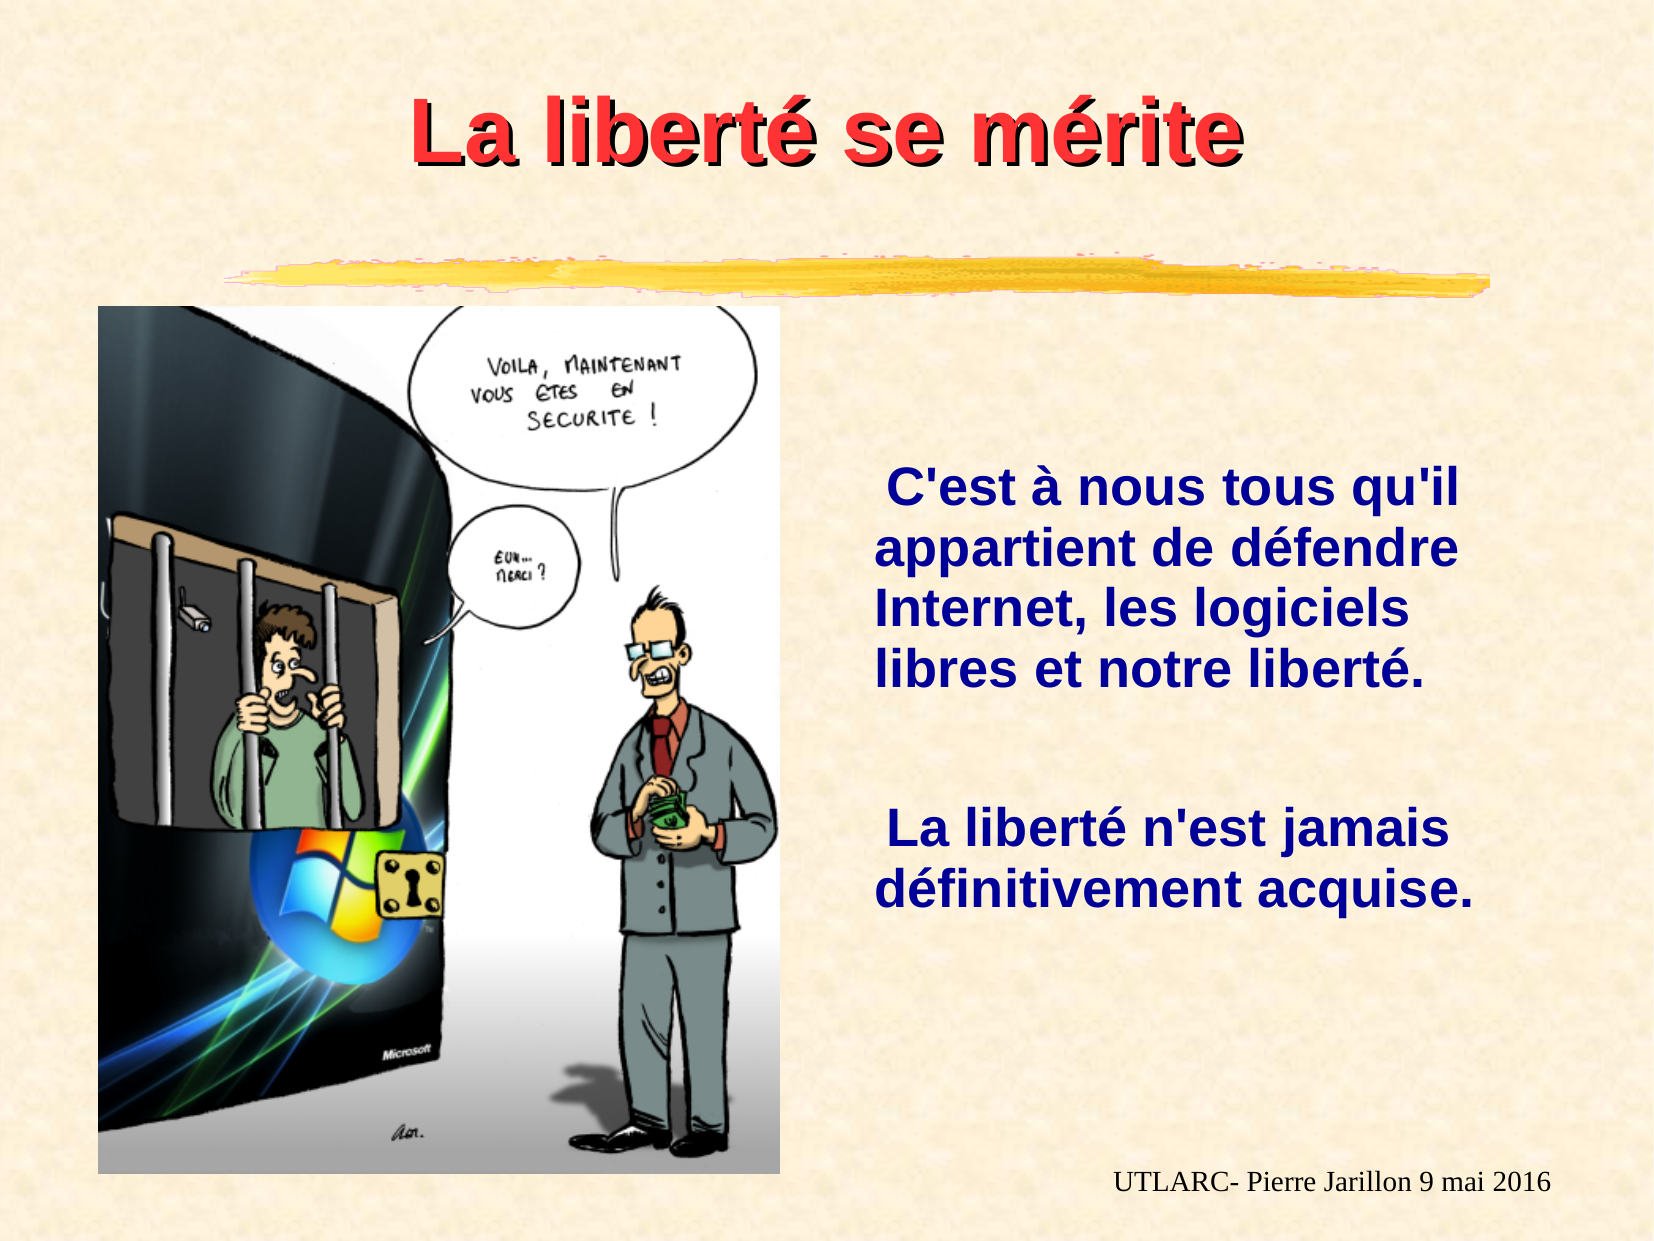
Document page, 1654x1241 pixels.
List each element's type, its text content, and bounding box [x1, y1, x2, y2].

text_box C'est à nous tous qu'il appartient de défendre Internet, les logiciels libres et notre liberté. La liberté n'est jamais définitivement acquise. [859, 448, 1571, 993]
picture [0, 0, 1654, 1241]
title La liberté se mérite [82, 49, 1571, 213]
